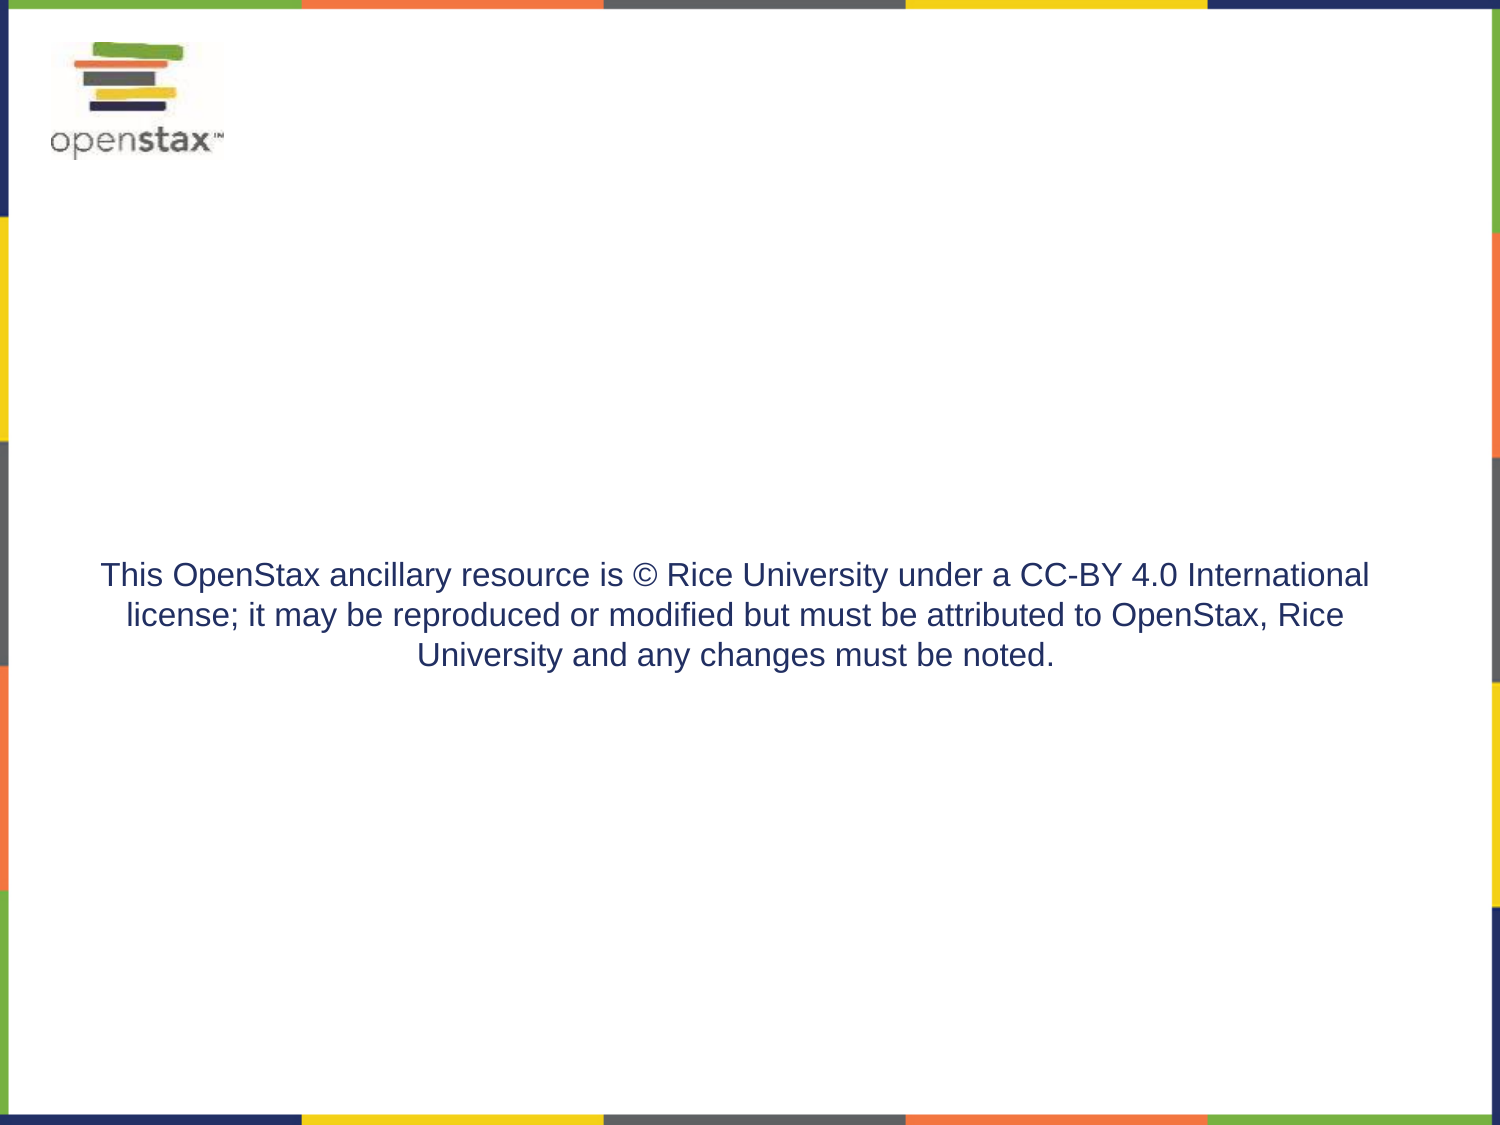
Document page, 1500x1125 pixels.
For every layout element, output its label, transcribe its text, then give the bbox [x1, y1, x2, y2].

picture [0, 0, 1500, 1125]
list This OpenStax ancillary resource is © Rice University under a CC-BY 4.0 International license; it may be reproduced or modified but must be attributed to OpenStax, Rice University and any changes must be noted. [75, 181, 1398, 1045]
